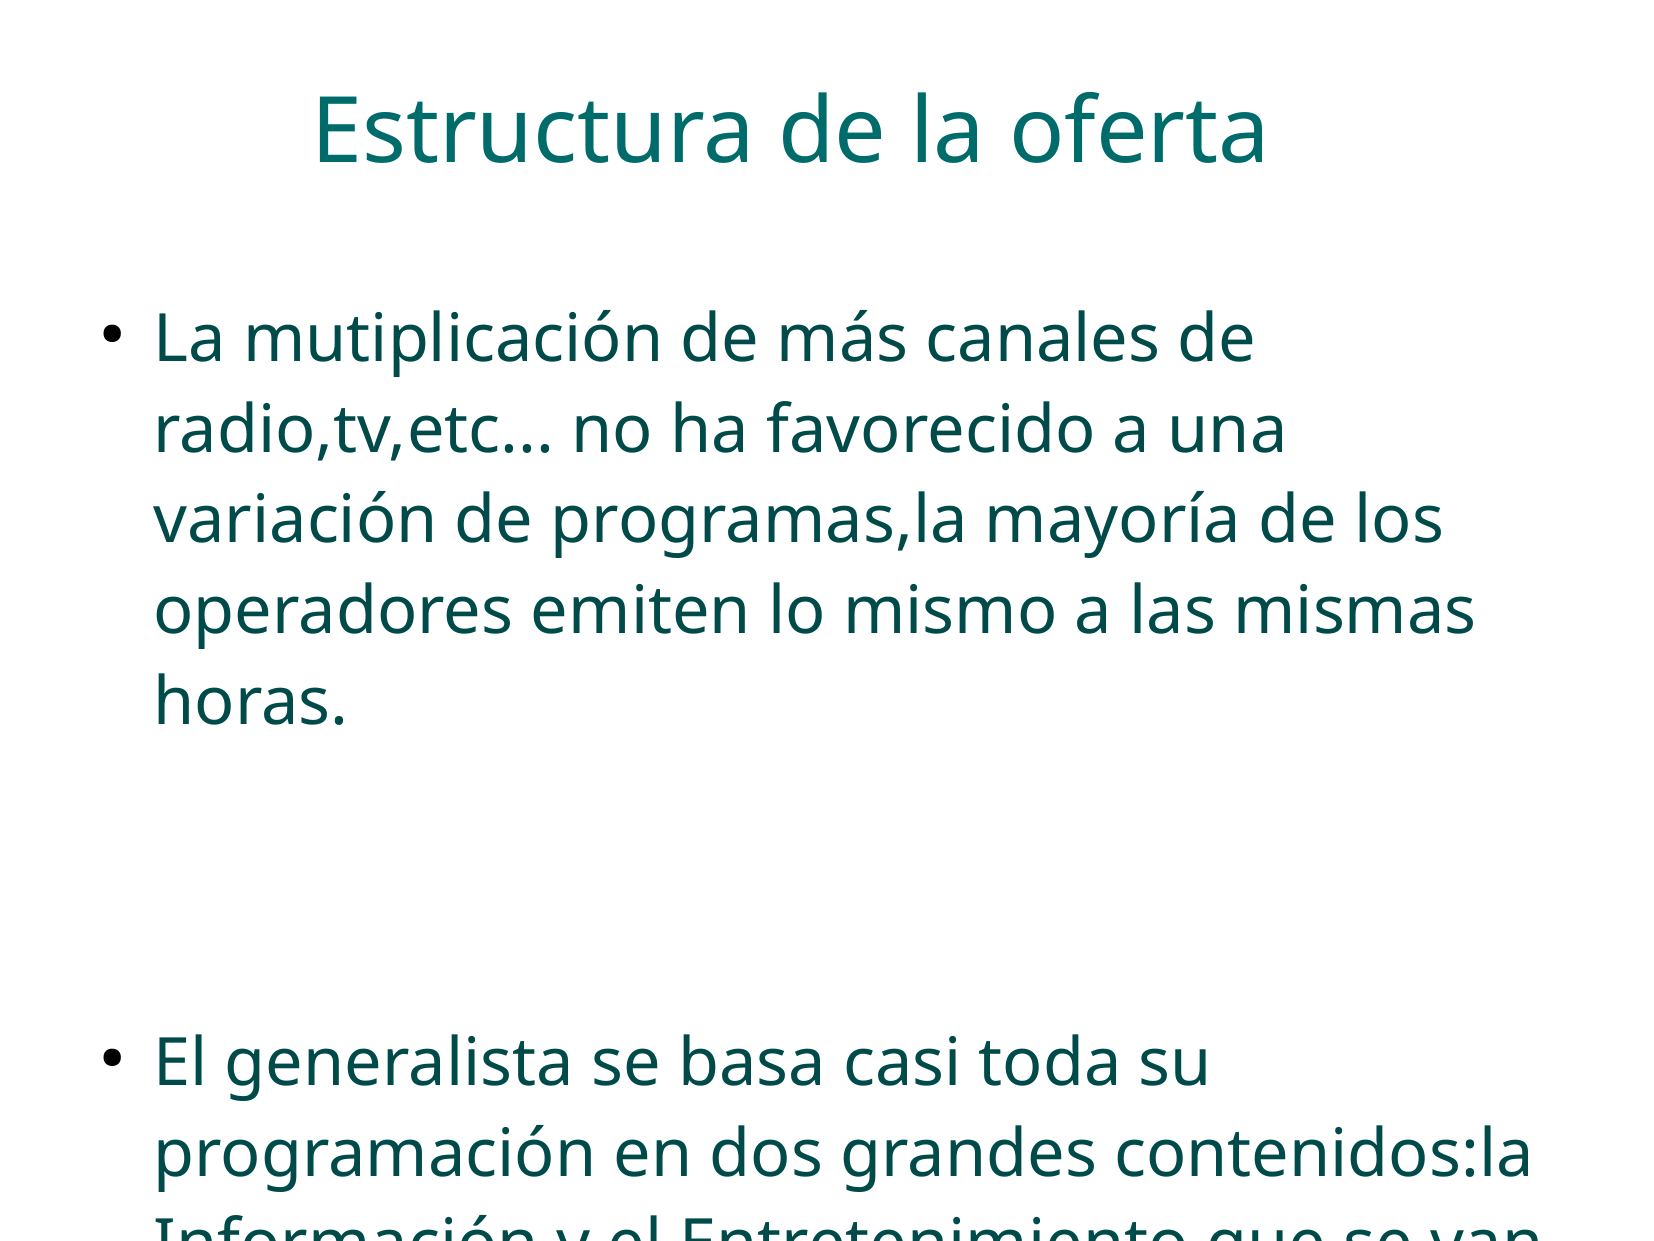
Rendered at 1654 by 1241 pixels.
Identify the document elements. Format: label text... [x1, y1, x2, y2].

list La mutiplicación de más canales de radio,tv,etc... no ha favorecido a una variación de programas,la mayoría de los operadores emiten lo mismo a las mismas horas. El generalista se basa casi toda su programación en dos grandes contenidos:la Información y el Entretenimiento,que se van alternando a lo largo del día. [82, 290, 1571, 1214]
title Estructura de la oferta [47, 23, 1536, 231]
